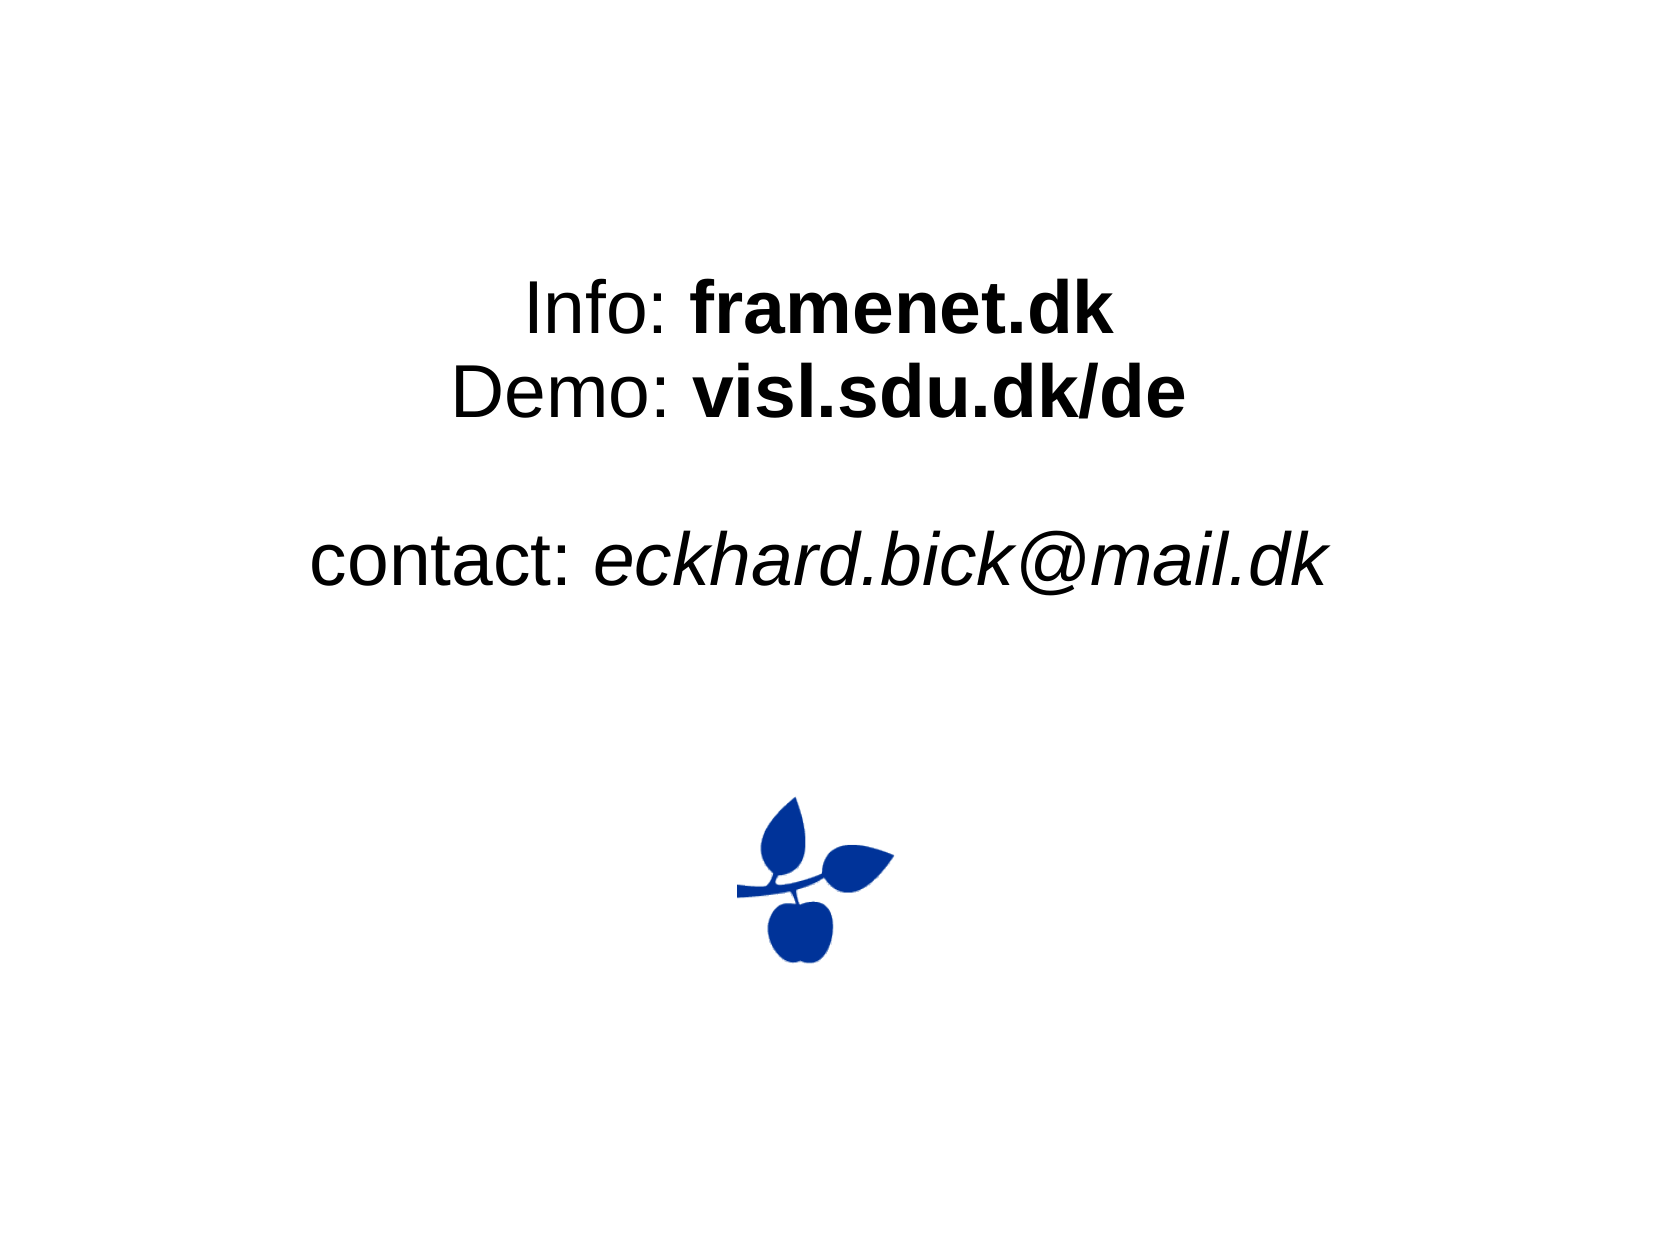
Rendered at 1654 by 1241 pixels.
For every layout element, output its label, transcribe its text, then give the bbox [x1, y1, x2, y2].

picture [737, 796, 908, 966]
title Info: framenet.dk Demo: visl.sdu.dk/de contact: eckhard.bick@mail.dk [75, 265, 1564, 602]
